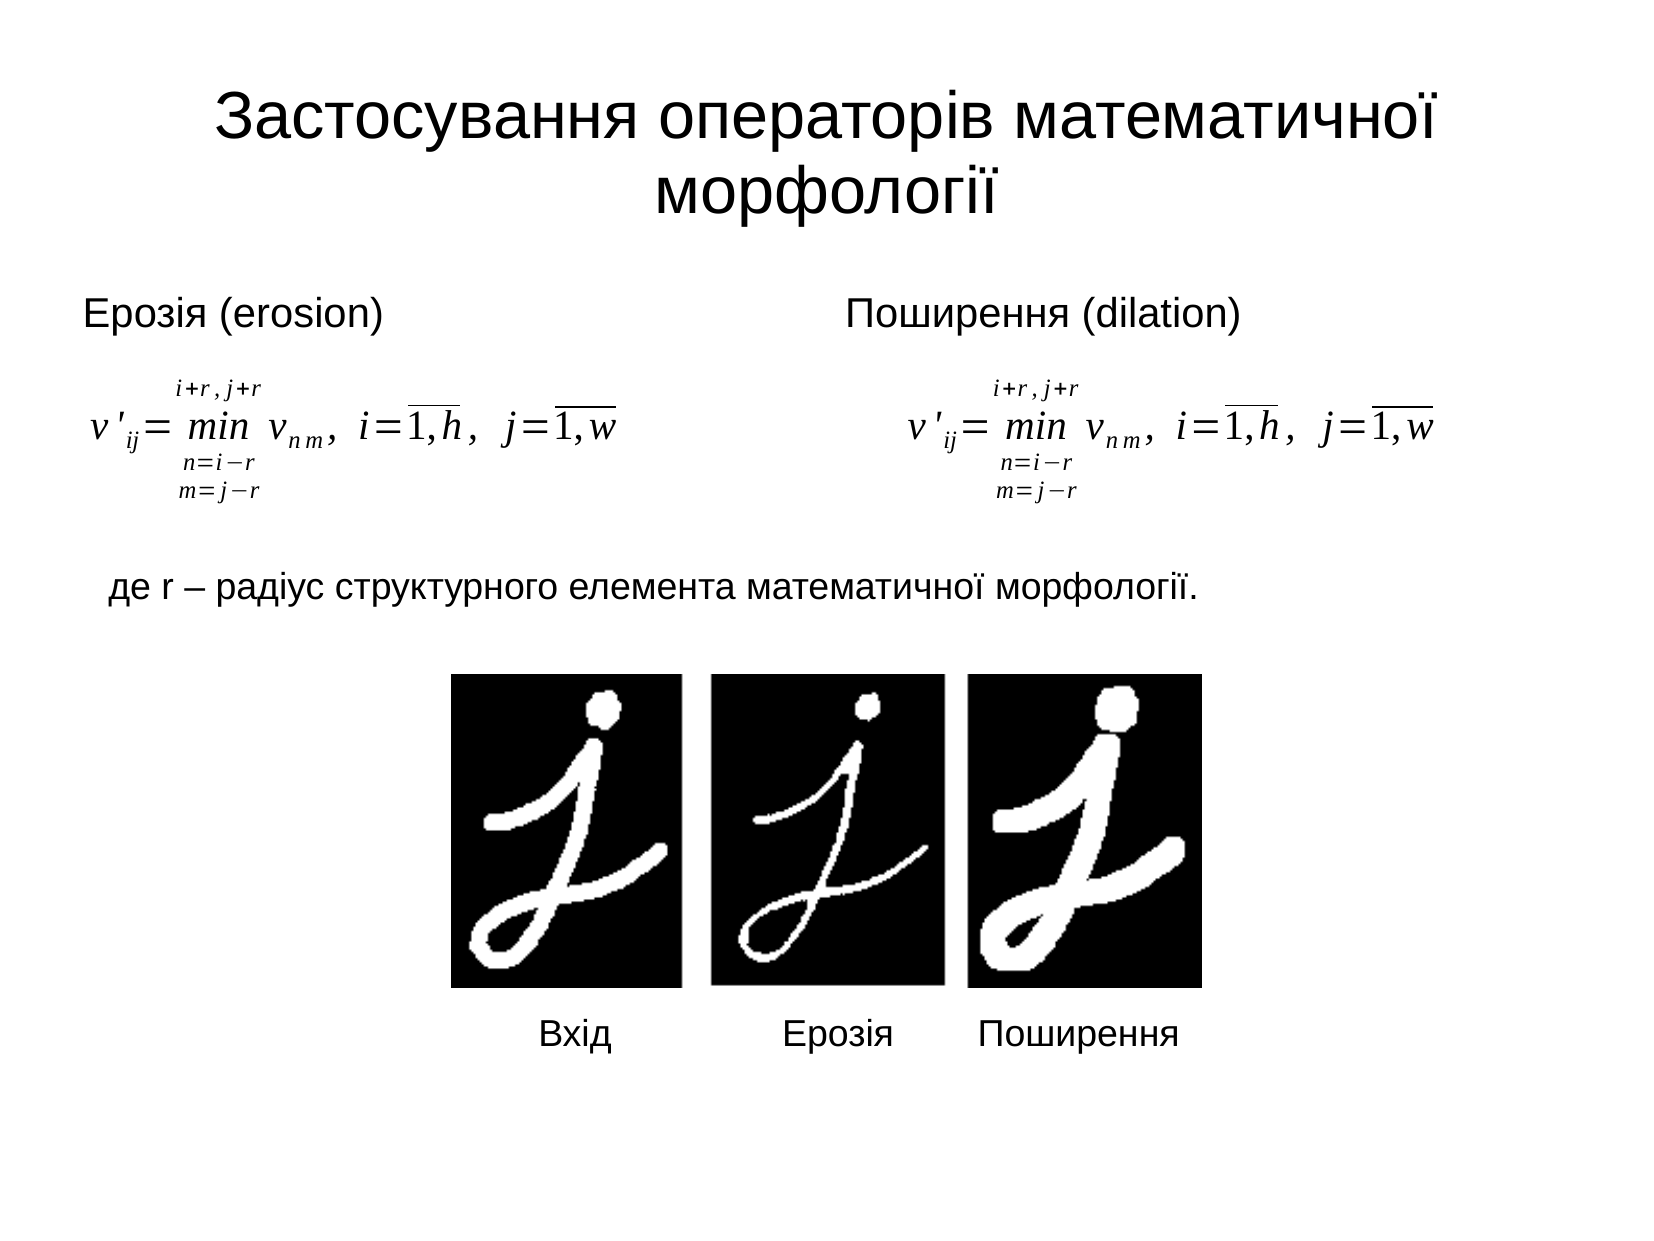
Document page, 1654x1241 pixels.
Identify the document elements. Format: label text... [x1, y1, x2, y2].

list Ерозія (erosion) [82, 290, 809, 537]
chart [900, 375, 1442, 505]
text_box Вхід Ерозія Поширення [450, 1005, 1201, 1062]
text_box де r – радіус структурного елемента математичної морфології. [93, 536, 1561, 597]
title Застосування операторів математичної морфології [82, 49, 1571, 257]
picture [451, 674, 1202, 988]
chart [82, 375, 624, 505]
list Поширення (dilation) [845, 290, 1572, 526]
